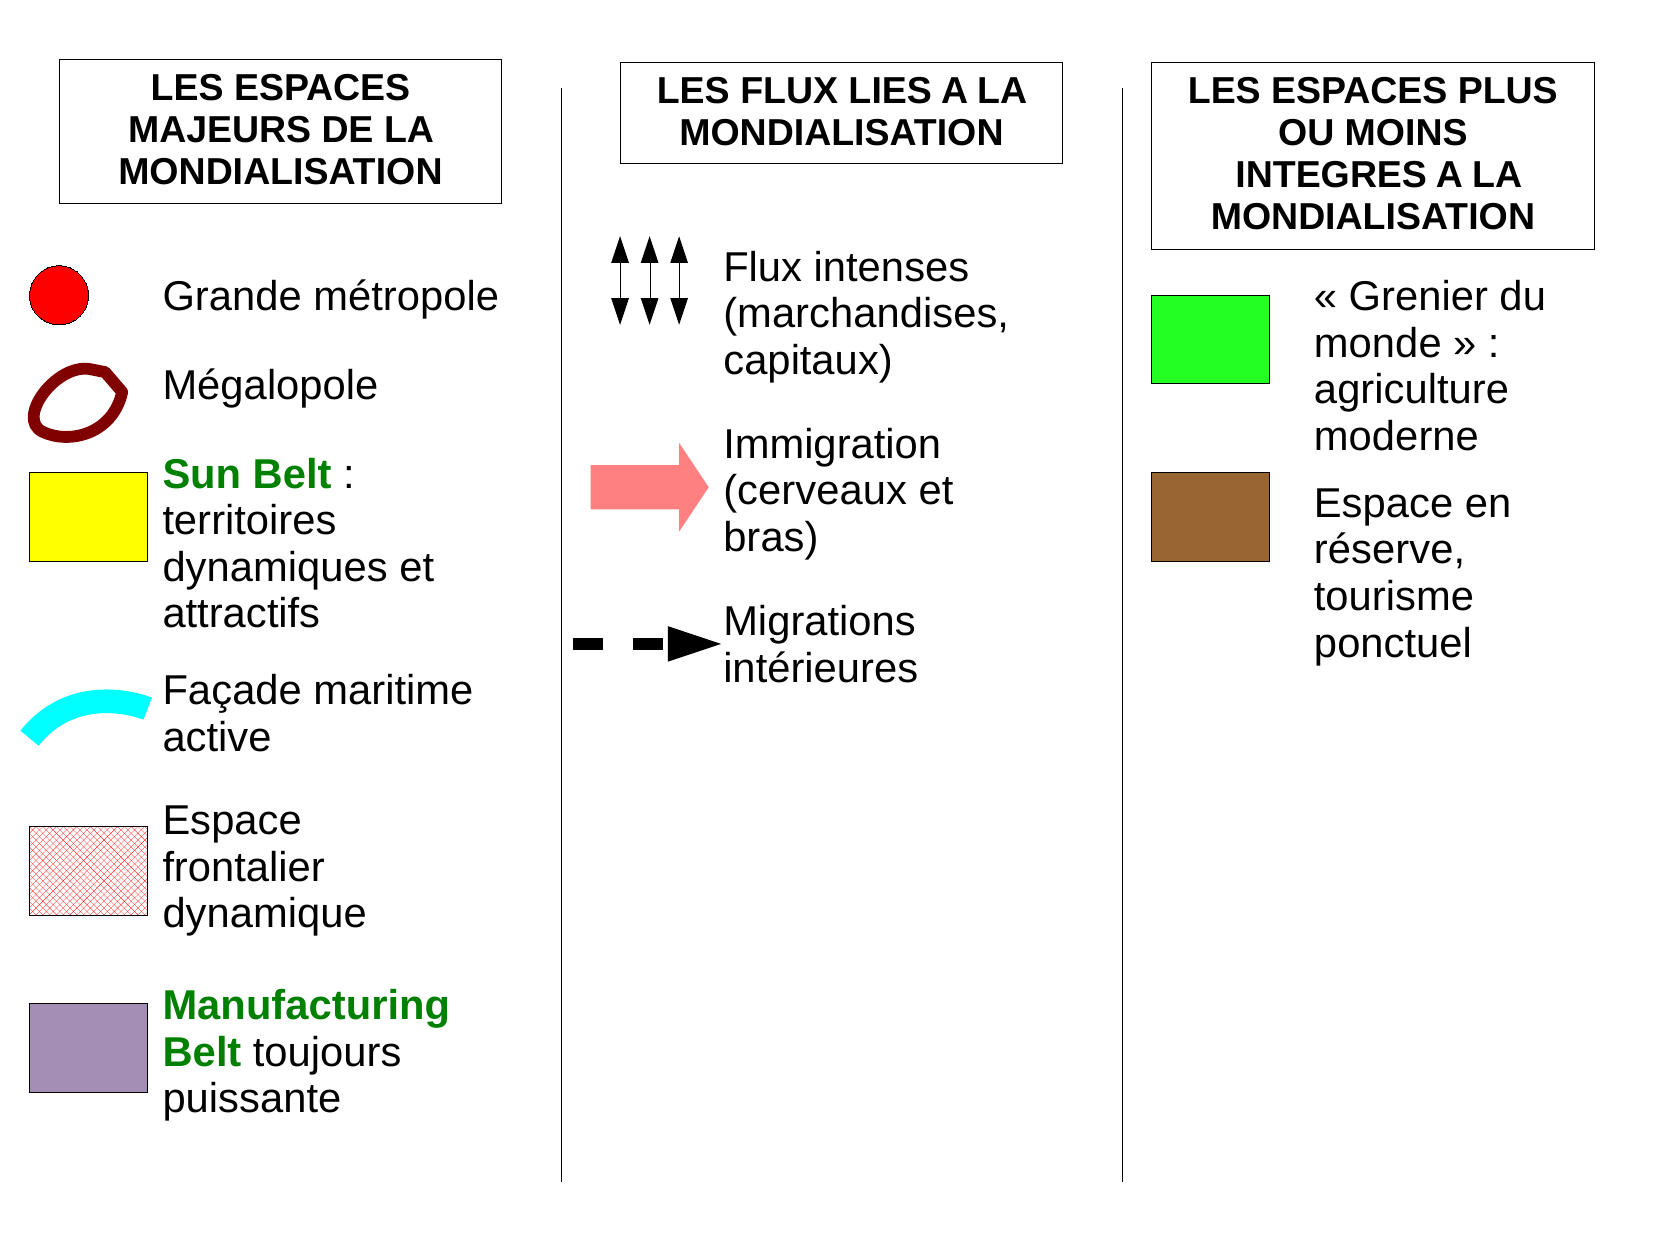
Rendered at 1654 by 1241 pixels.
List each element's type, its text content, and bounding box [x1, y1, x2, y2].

text_box Mégalopole [147, 354, 473, 416]
text_box [29, 1003, 147, 1093]
text_box Façade maritime active [147, 659, 532, 768]
text_box Espace en réserve, tourisme ponctuel [1299, 472, 1625, 675]
text_box [29, 472, 147, 562]
text_box [1151, 472, 1270, 562]
text_box Migrations intérieures [708, 590, 1063, 699]
text_box LES ESPACES PLUS OU MOINS INTEGRES A LA MONDIALISATION [1151, 62, 1595, 250]
text_box Espace frontalier dynamique [147, 789, 473, 945]
text_box Flux intenses (marchandises, capitaux) [708, 236, 1063, 392]
text_box [29, 265, 89, 325]
text_box LES FLUX LIES A LA MONDIALISATION [620, 62, 1063, 164]
text_box Grande métropole [147, 265, 562, 328]
text_box [1151, 295, 1270, 384]
text_box [29, 826, 147, 916]
text_box LES ESPACES MAJEURS DE LA MONDIALISATION [59, 59, 502, 204]
text_box Immigration (cerveaux et bras) [708, 413, 1034, 569]
text_box Manufacturing Belt toujours puissante [147, 974, 502, 1132]
text_box « Grenier du monde » : agriculture moderne [1299, 265, 1625, 468]
text_box [590, 442, 708, 532]
text_box Sun Belt : territoires dynamiques et attractifs [147, 442, 532, 646]
